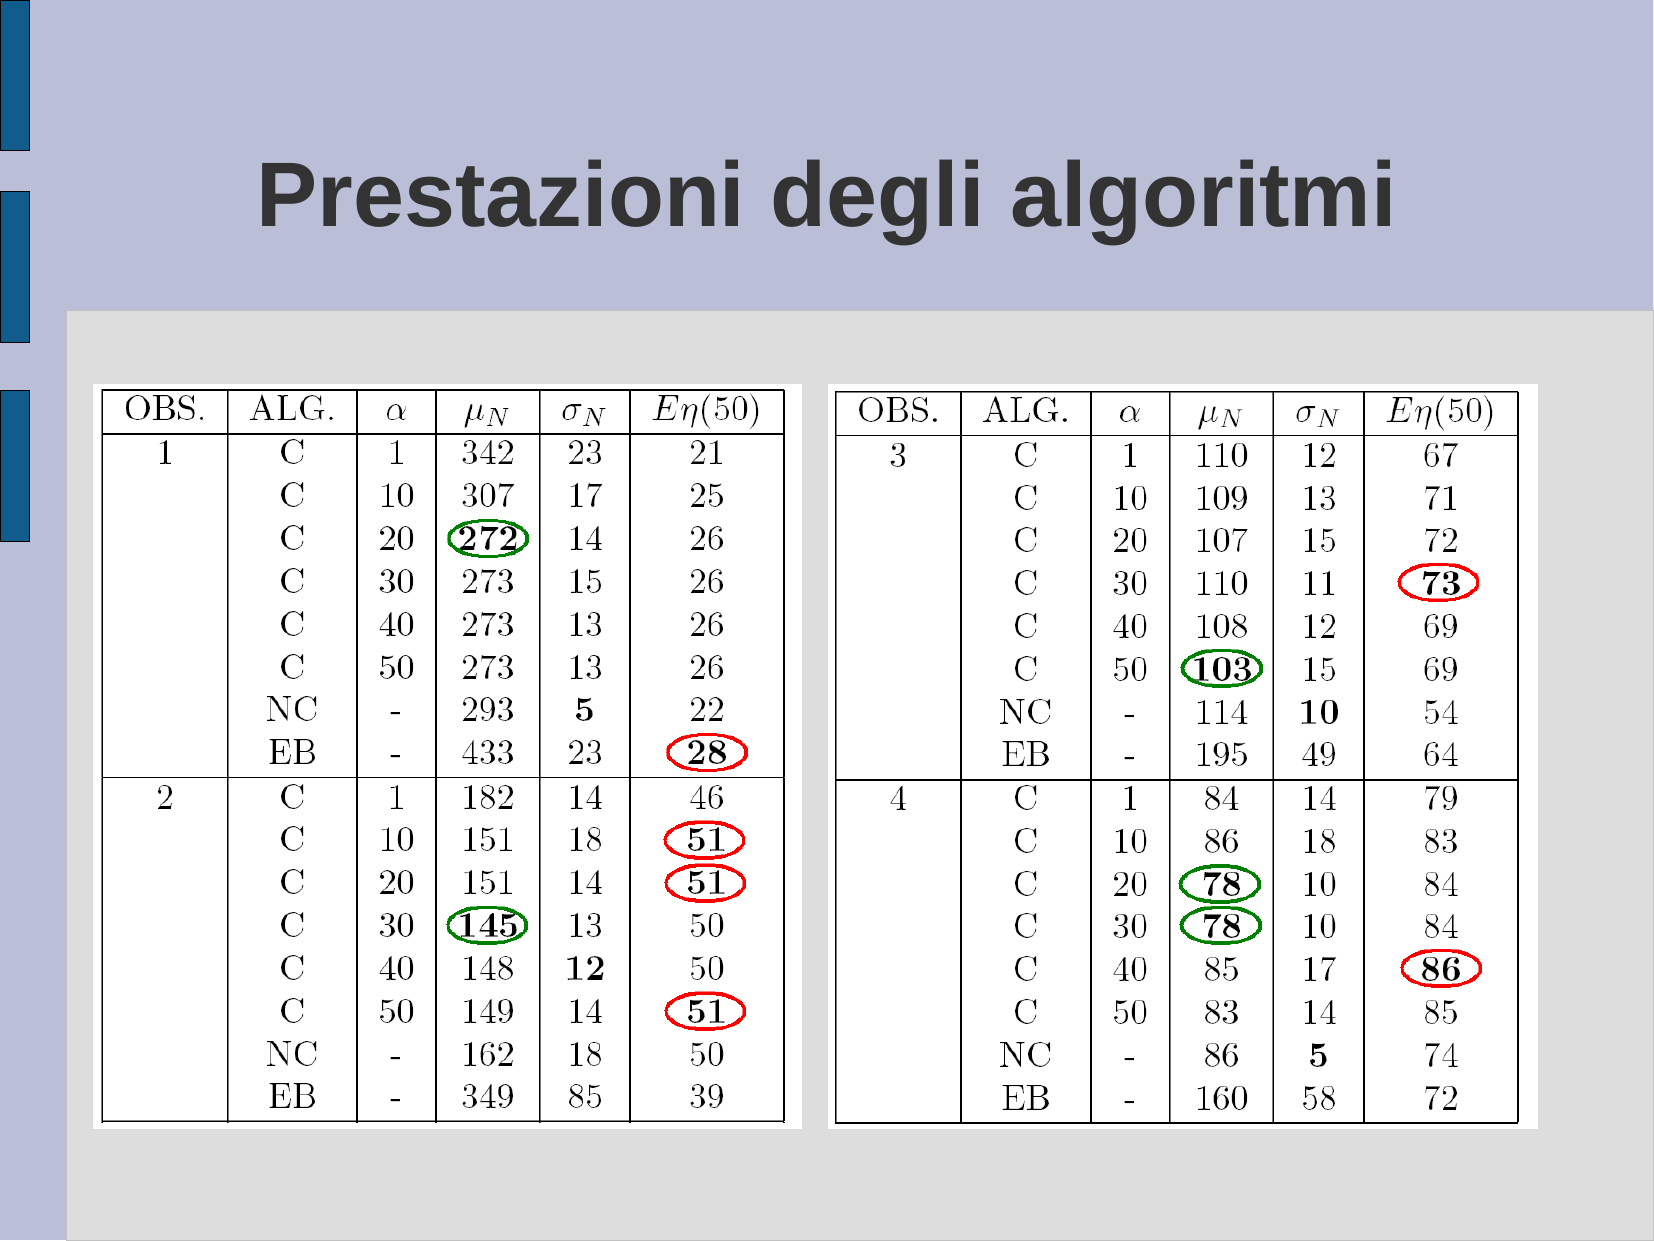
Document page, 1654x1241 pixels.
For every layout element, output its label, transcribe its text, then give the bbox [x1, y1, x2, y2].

title Prestazioni degli algoritmi [121, 91, 1534, 299]
picture [93, 384, 802, 1129]
picture [828, 384, 1538, 1129]
